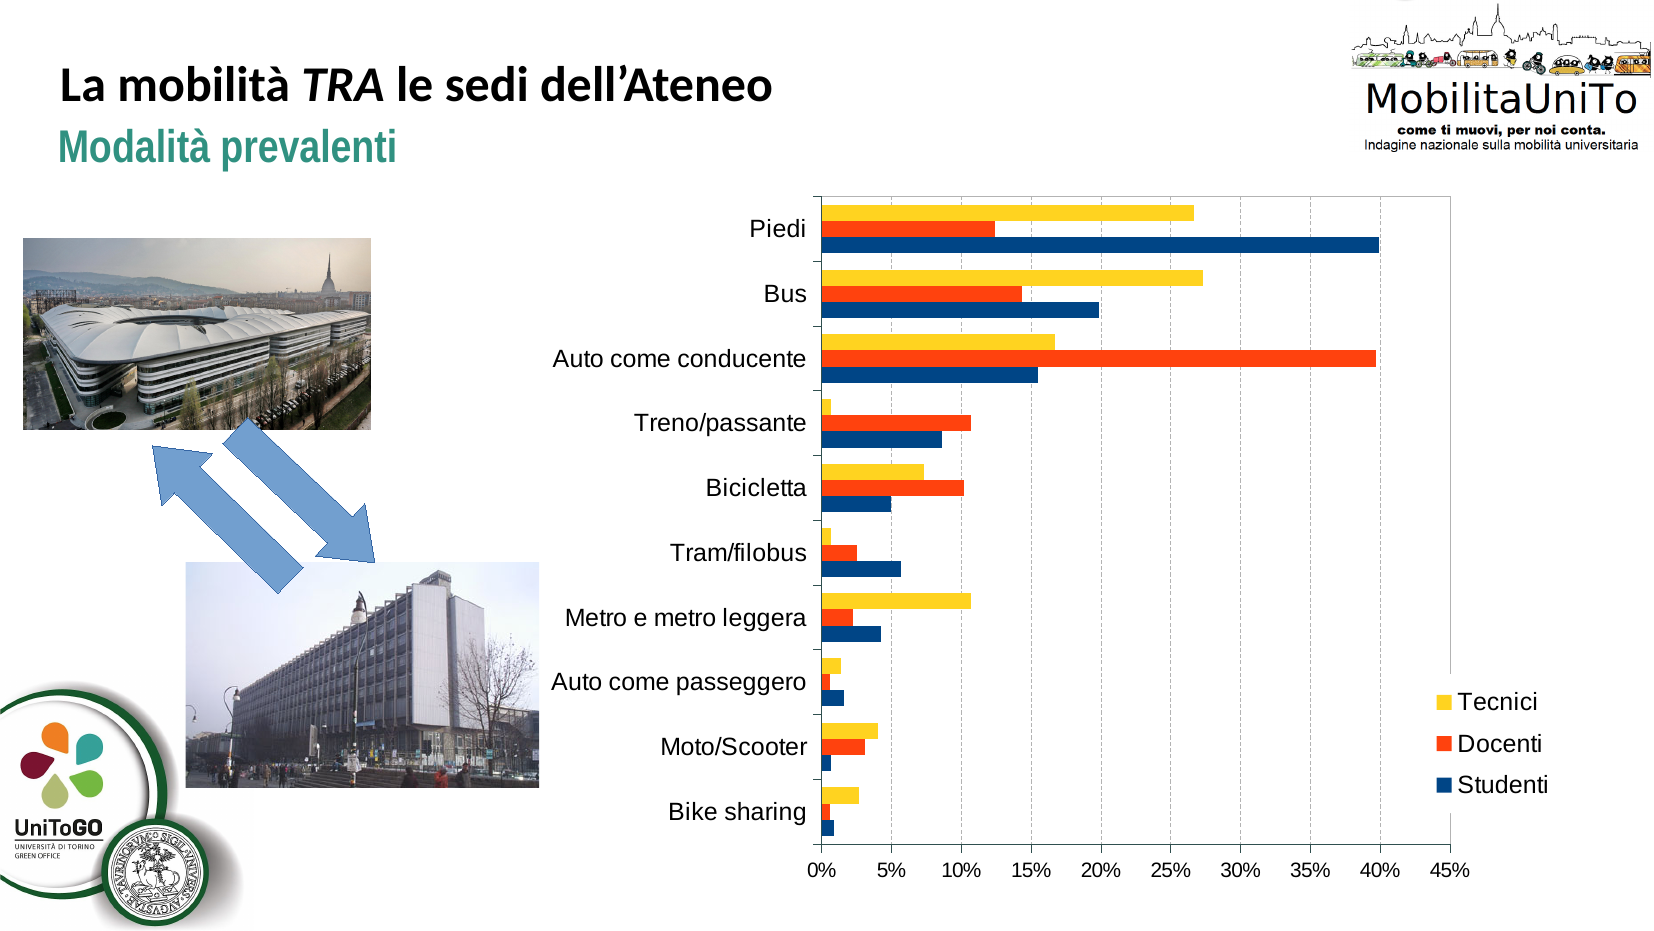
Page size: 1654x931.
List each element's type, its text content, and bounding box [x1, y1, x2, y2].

picture [1349, 0, 1654, 152]
picture [0, 562, 540, 931]
chart [528, 182, 1635, 897]
text_box Modalità prevalenti [43, 112, 1265, 180]
picture [23, 238, 371, 430]
text_box La mobilità TRA le sedi dell’Ateneo [45, 43, 798, 112]
text_box [222, 417, 375, 563]
text_box [152, 445, 304, 594]
